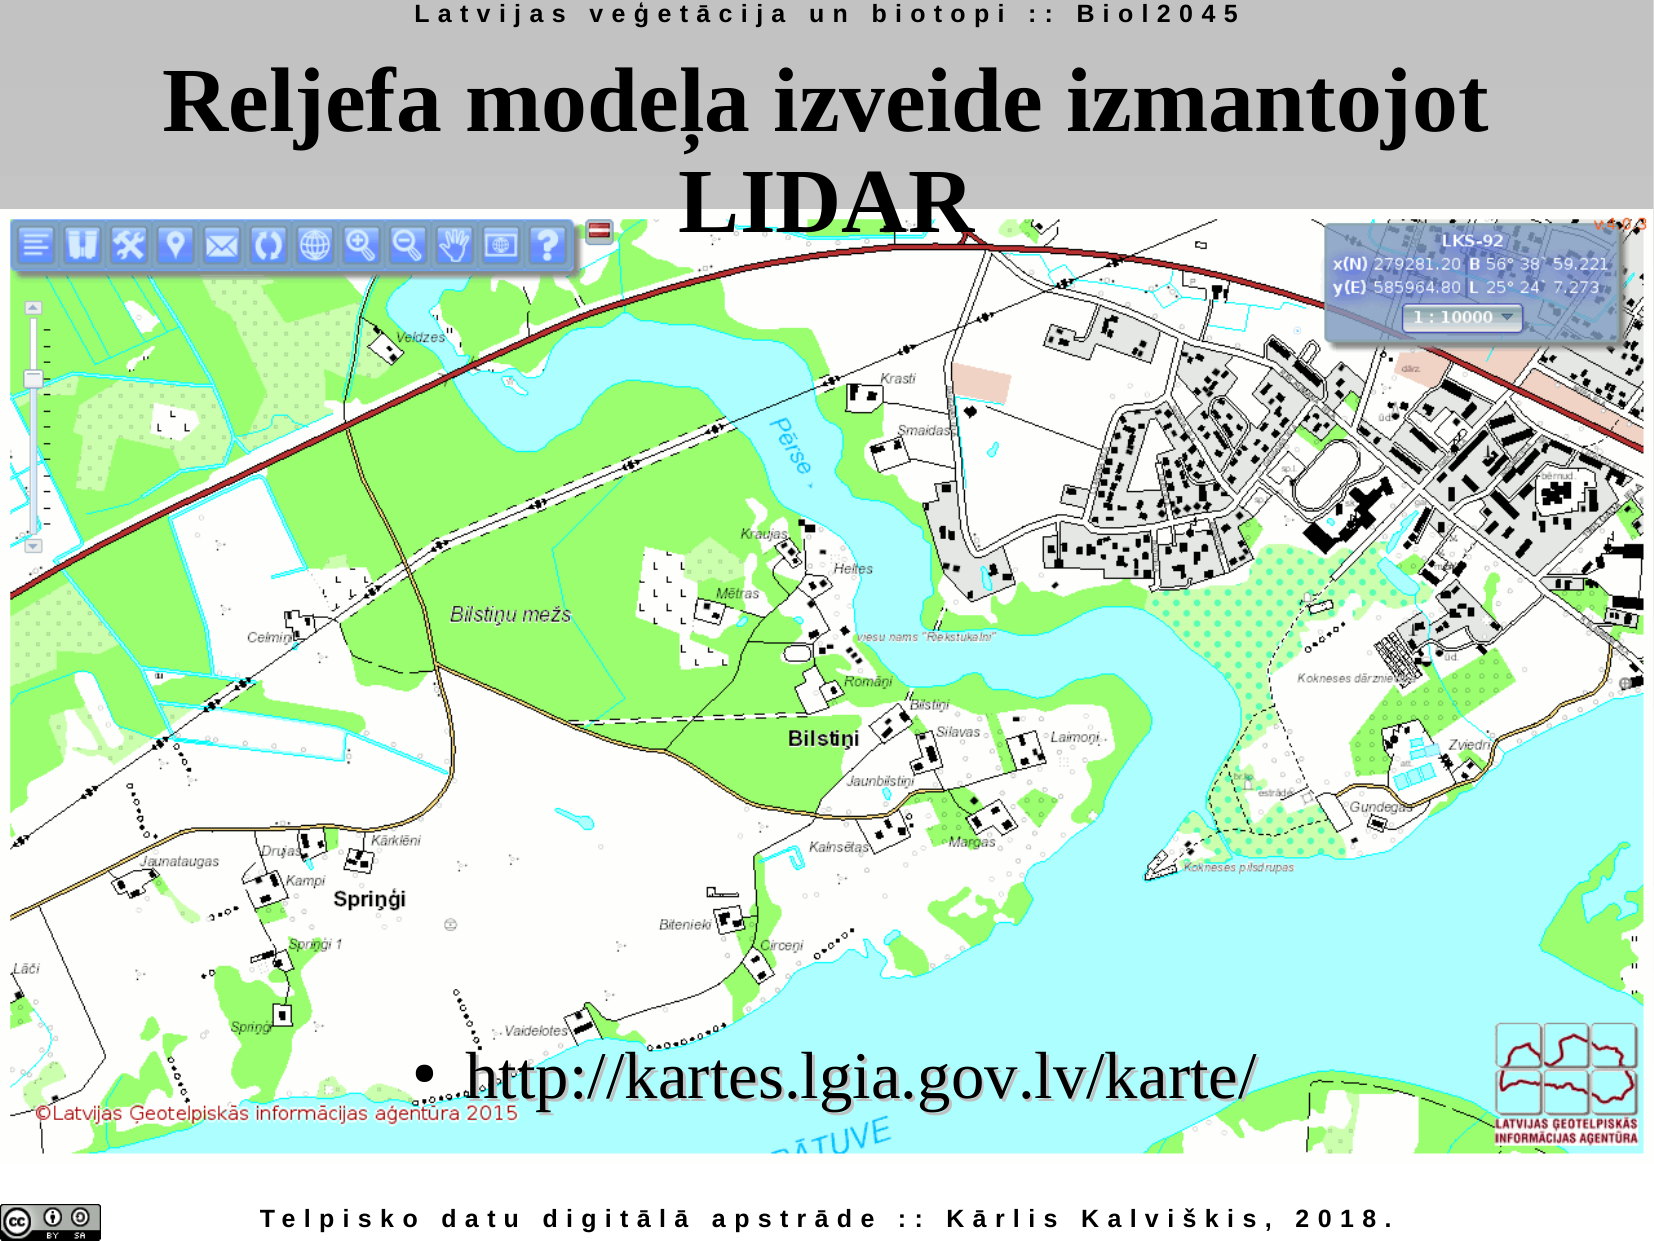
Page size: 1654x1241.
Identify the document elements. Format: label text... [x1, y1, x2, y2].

picture [0, 0, 1654, 1241]
title Reljefa modeļa izveide izmantojot LIDAR [29, 49, 1625, 296]
list http://kartes.lgia.gov.lv/karte/ [82, 289, 1571, 1113]
